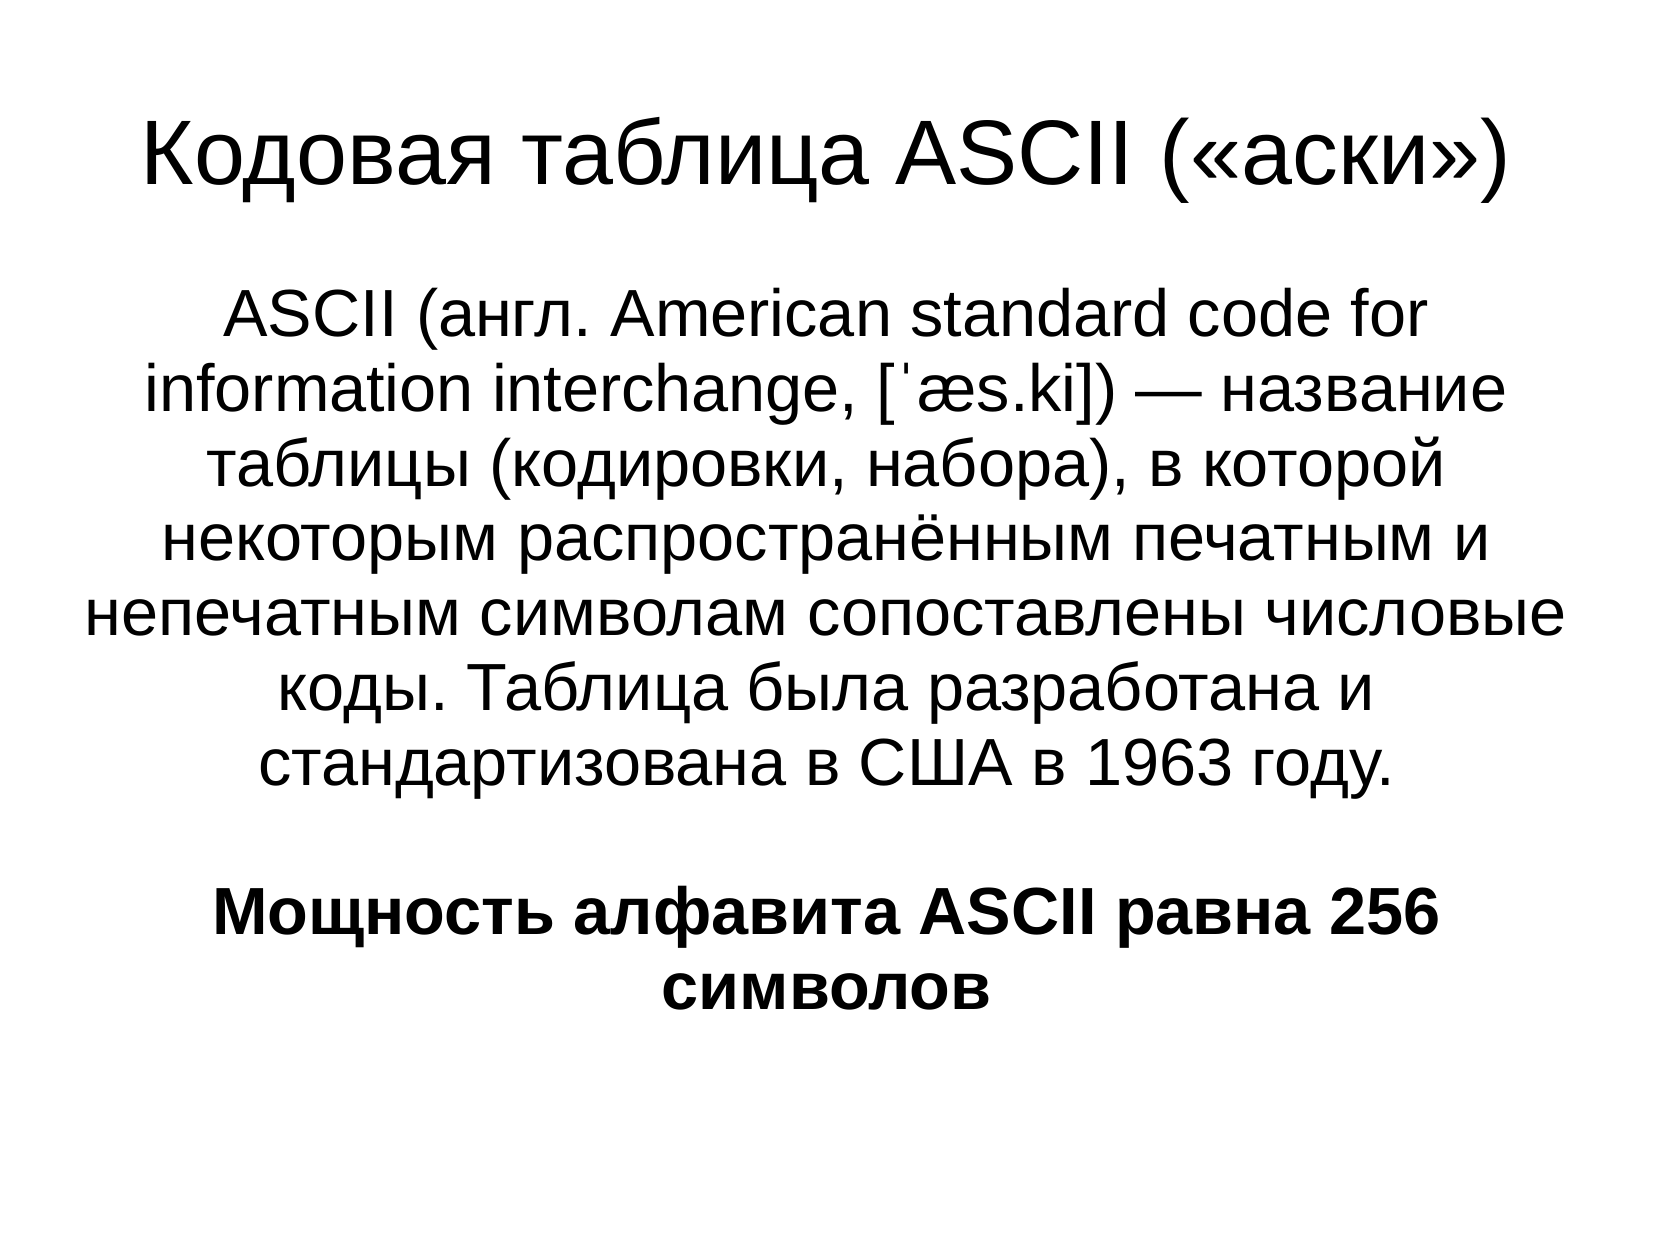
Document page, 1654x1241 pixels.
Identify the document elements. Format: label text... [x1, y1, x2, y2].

subtitle ASCII (англ. American standard code for information interchange, [ˈæs.ki]) — название таблицы (кодировки, набора), в которой некоторым распространённым печатным и непечатным символам сопоставлены числовые коды. Таблица была разработана и стандартизована в США в 1963 году. Мощность алфавита ASCII равна 256 символов [82, 275, 1571, 1024]
title Кодовая таблица ASCII («аски») [82, 49, 1571, 257]
